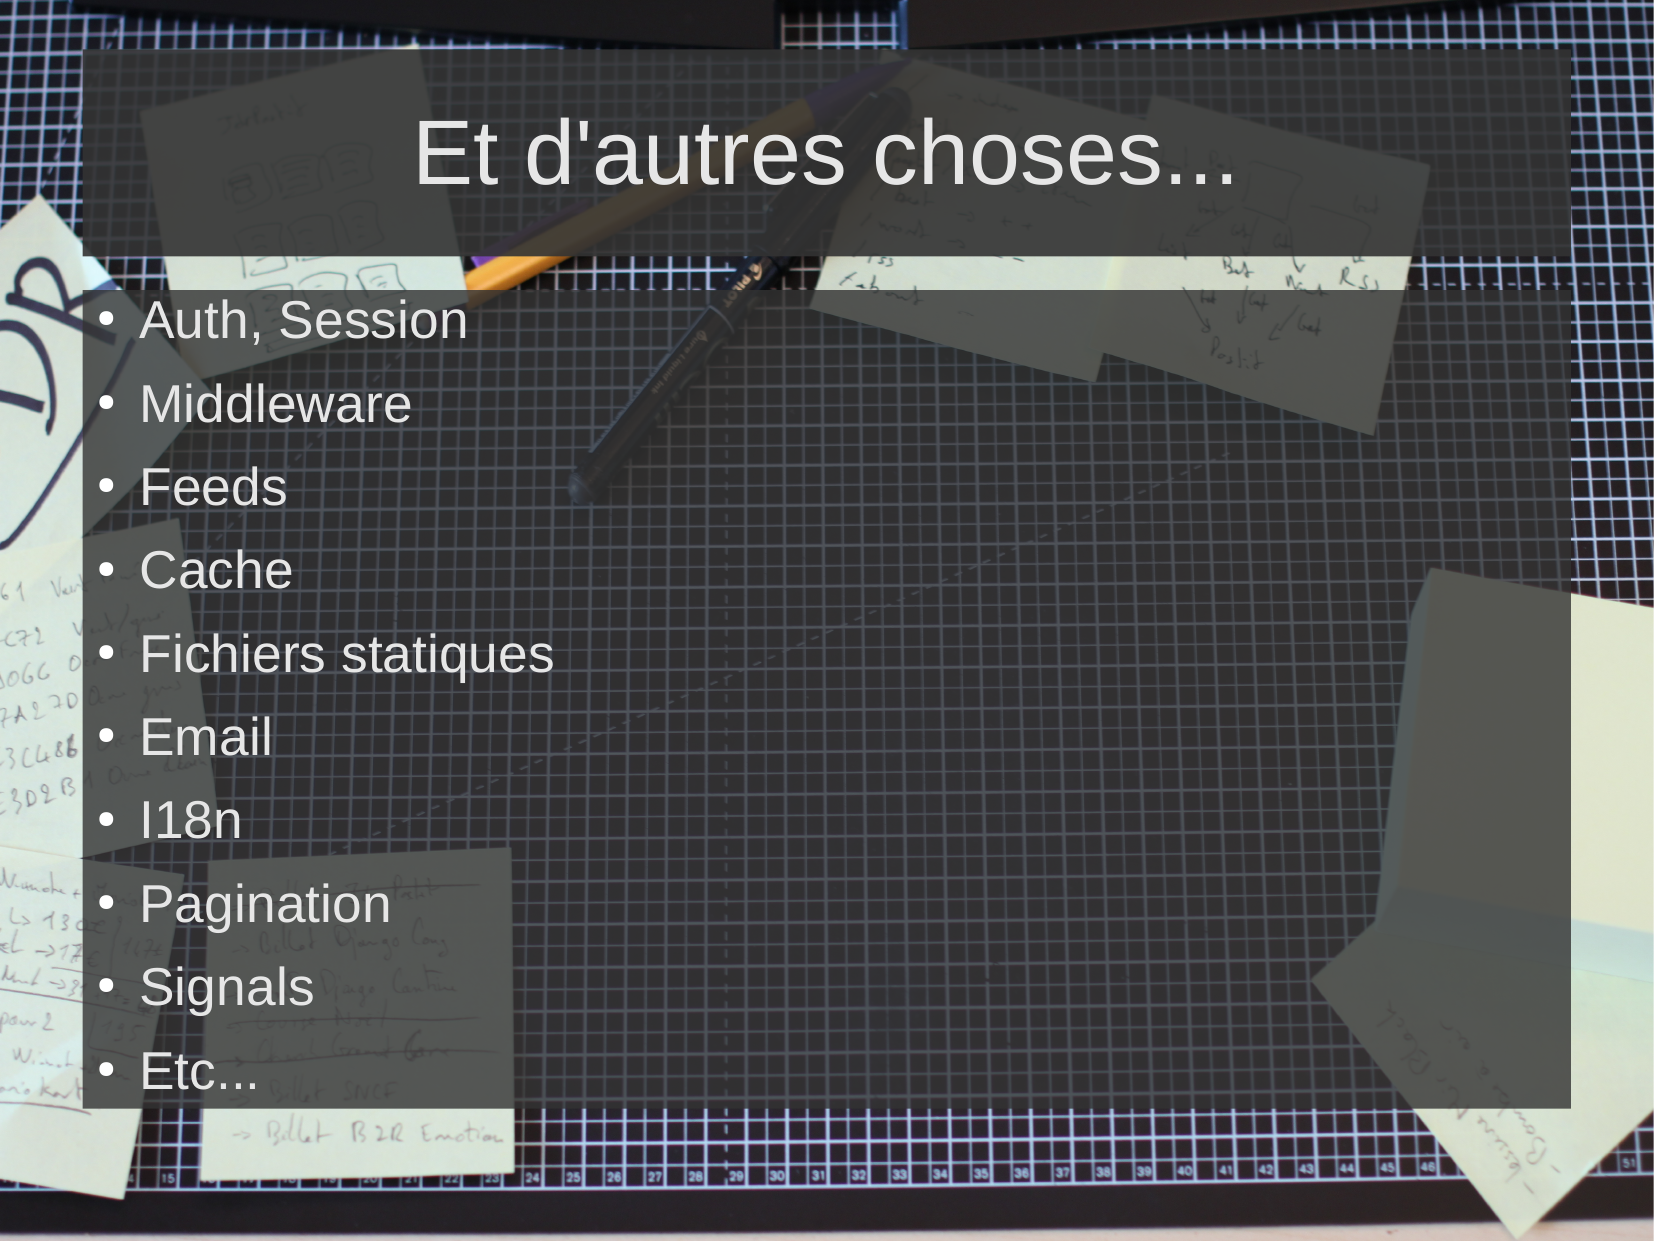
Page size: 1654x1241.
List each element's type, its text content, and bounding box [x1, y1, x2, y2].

title Et d'autres choses... [82, 49, 1571, 257]
picture [0, 0, 1654, 1241]
list Auth, Session Middleware Feeds Cache Fichiers statiques Email I18n Pagination Signals Etc... [82, 290, 1571, 1109]
